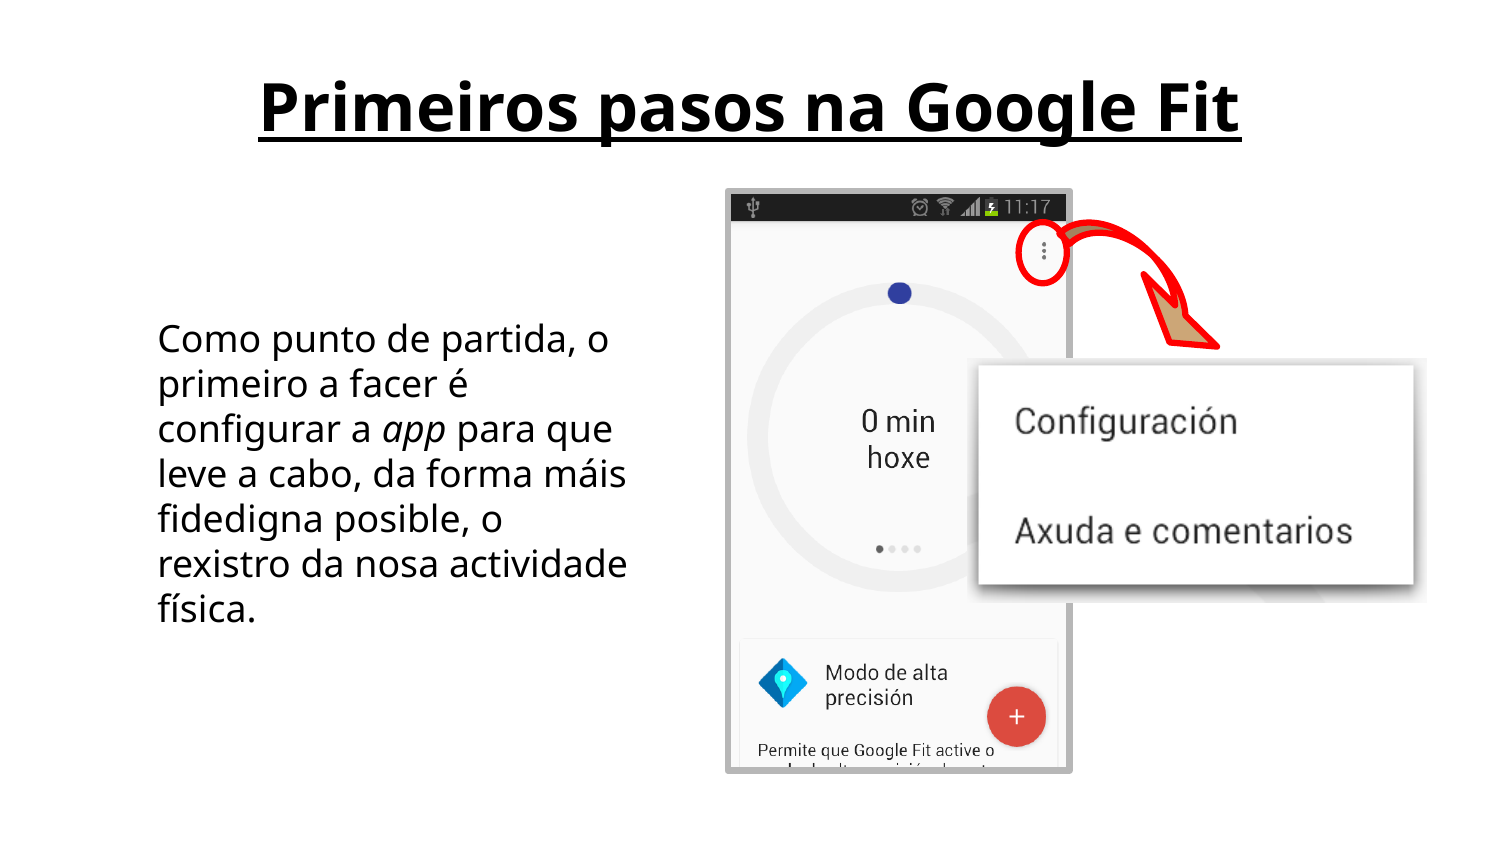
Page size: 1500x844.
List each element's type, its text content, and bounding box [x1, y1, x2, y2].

picture [1022, 226, 1063, 280]
text_box Como punto de partida, o primeiro a facer é configurar a app para que leve a cabo, da forma máis fidedigna posible, o rexistro da nosa actividade física. [142, 277, 654, 712]
text_box Primeiros pasos na Google Fit [51, 51, 1449, 159]
text_box [1063, 222, 1218, 347]
picture [730, 193, 1427, 768]
